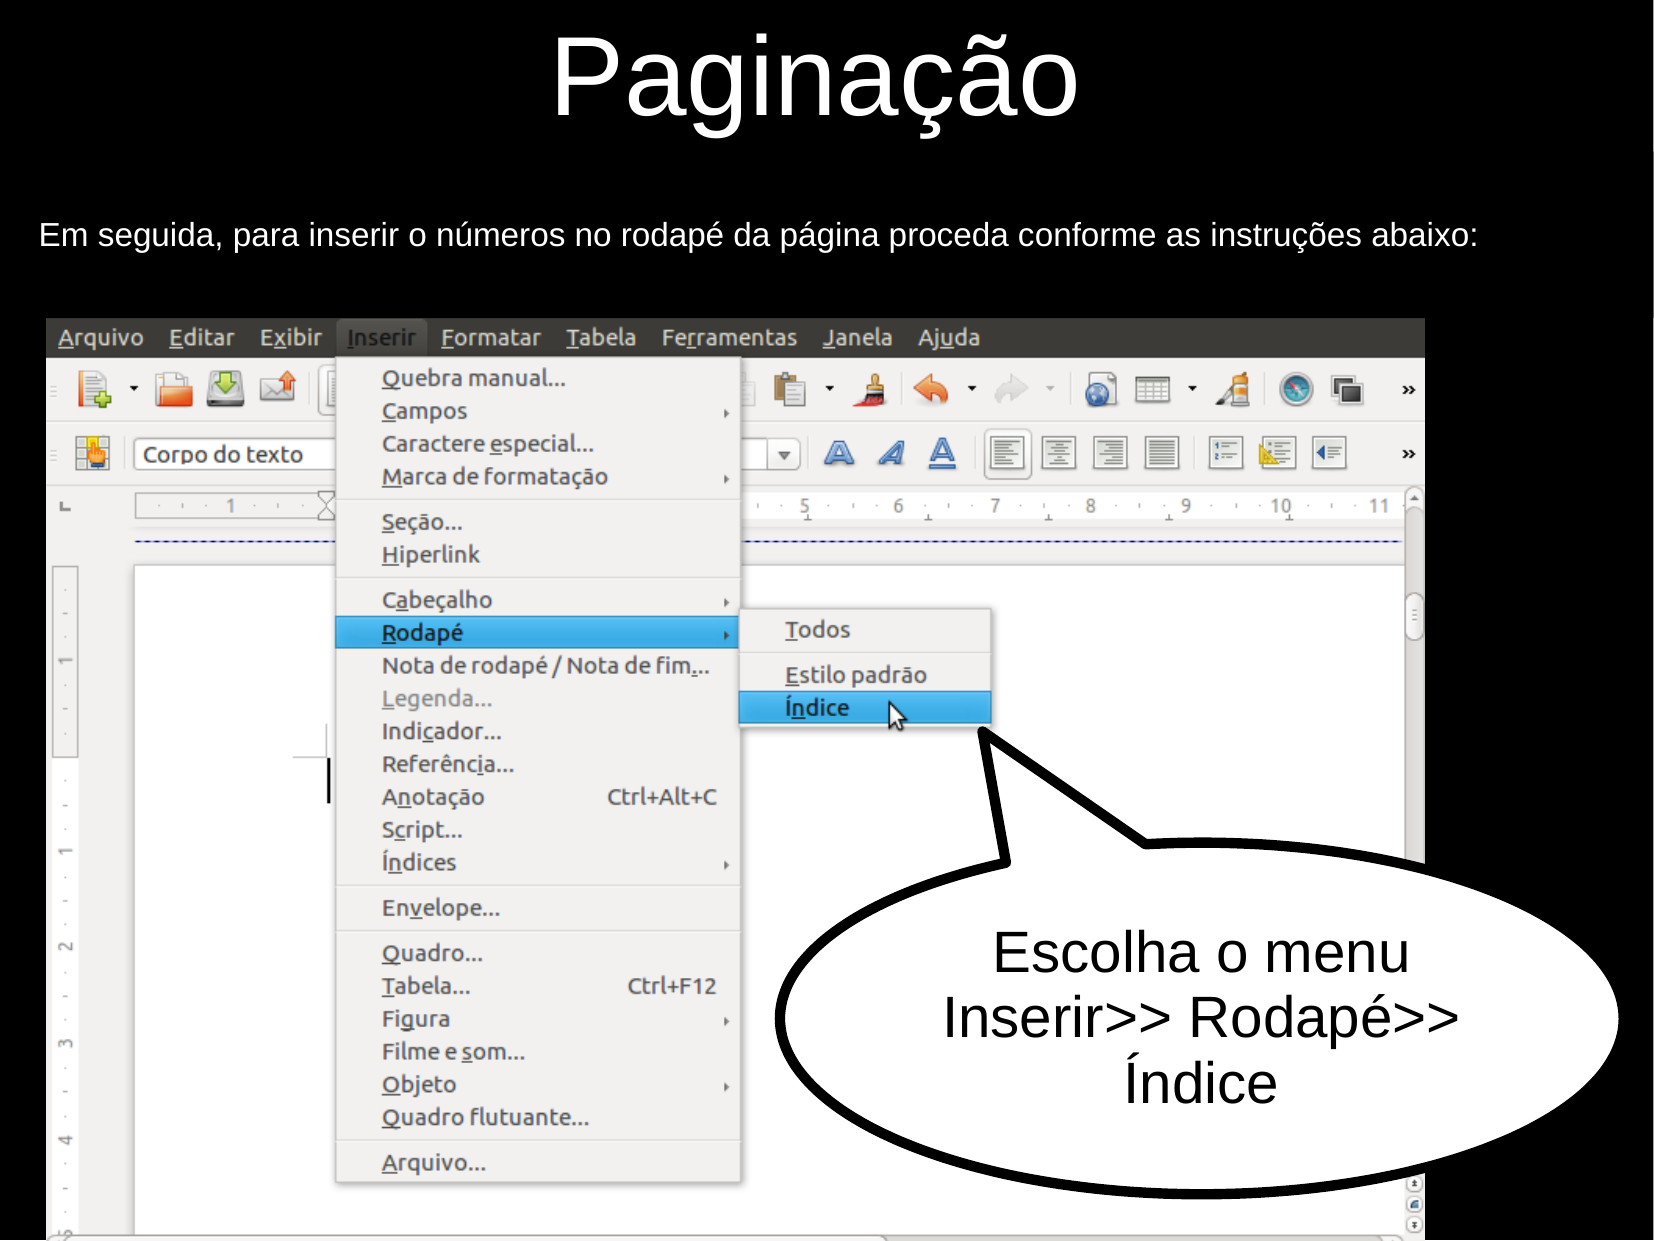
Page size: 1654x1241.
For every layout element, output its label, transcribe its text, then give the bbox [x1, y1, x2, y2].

text_box Em seguida, para inserir o números no rodapé da página proceda conforme as instruções abaixo: [0, 151, 1654, 319]
title Paginação [70, 0, 1559, 151]
picture [46, 319, 1425, 1241]
text_box Escolha o menu Inserir>> Rodapé>> Índice [779, 731, 1624, 1195]
